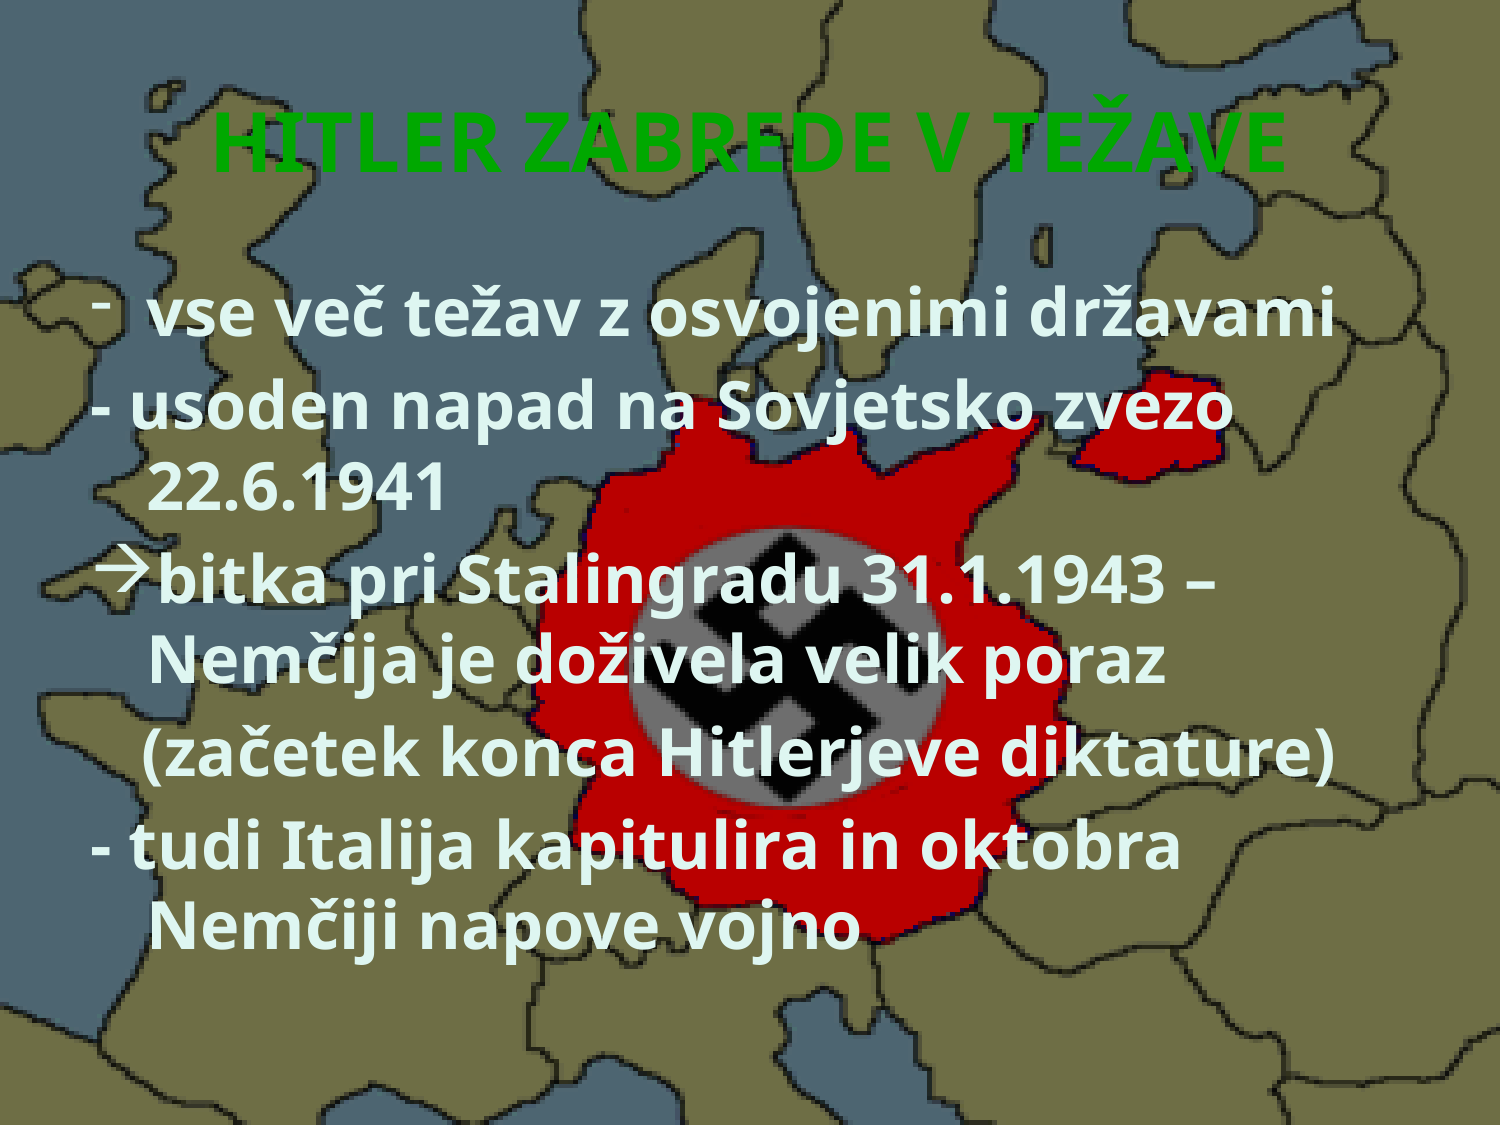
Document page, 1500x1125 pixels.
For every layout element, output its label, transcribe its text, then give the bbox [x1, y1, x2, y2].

title HITLER ZABREDE V TEŽAVE [75, 45, 1425, 233]
list vse več težav z osvojenimi državami - usoden napad na Sovjetsko zvezo 22.6.1941 bitka pri Stalingradu 31.1.1943 – Nemčija je doživela velik poraz (začetek konca Hitlerjeve diktature) - tudi Italija kapitulira in oktobra Nemčiji napove vojno [75, 262, 1425, 1005]
picture [0, 0, 1500, 1125]
